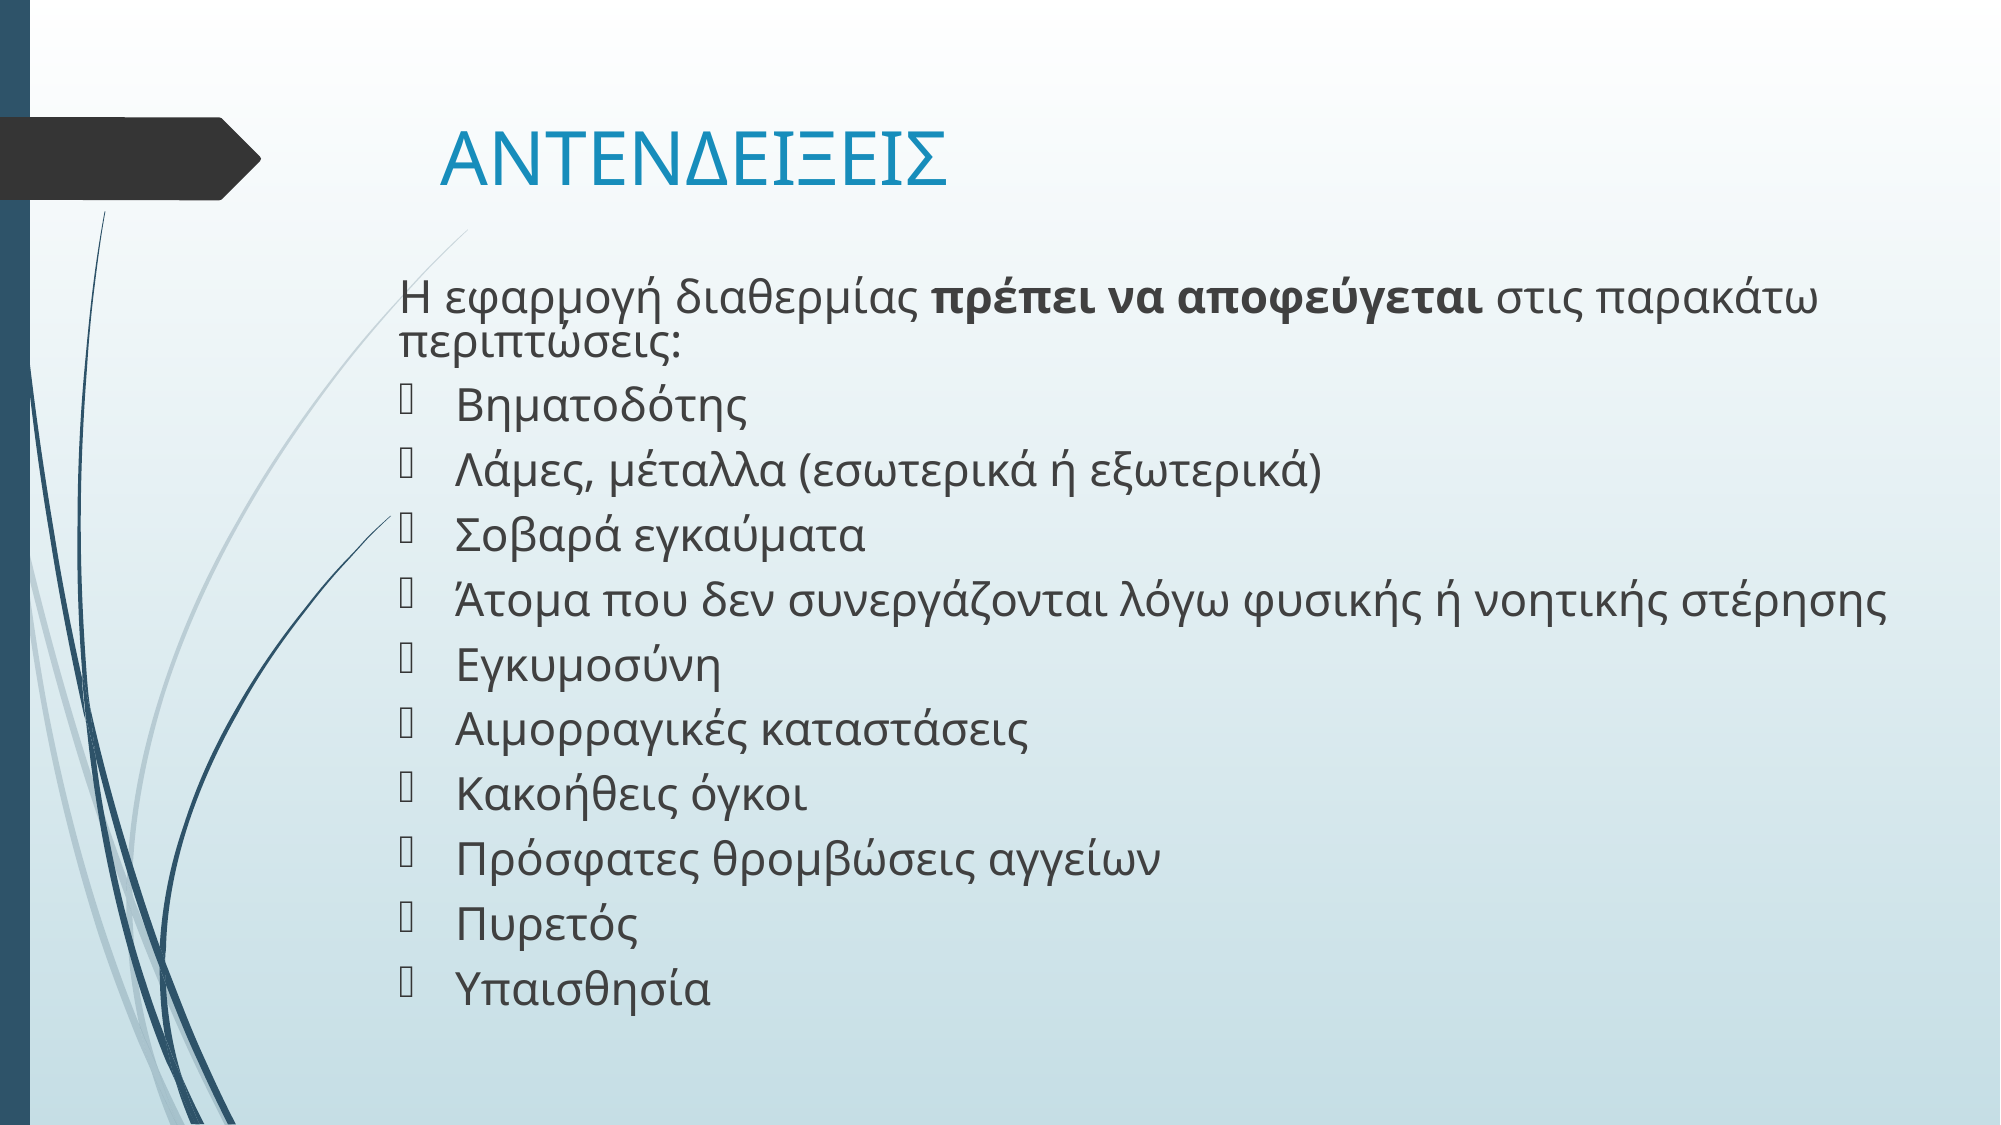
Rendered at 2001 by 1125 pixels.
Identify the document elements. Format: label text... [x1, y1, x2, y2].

list Η εφαρμογή διαθερμίας πρέπει να αποφεύγεται στις παρακάτω περιπτώσεις: Βηματοδότης Λάμες, μέταλλα (εσωτερικά ή εξωτερικά) Σοβαρά εγκαύματα Άτομα που δεν συνεργάζονται λόγω φυσικής ή νοητικής στέρησης Εγκυμοσύνη Αιμορραγικές καταστάσεις Κακοήθεις όγκοι Πρόσφατες θρομβώσεις αγγείων Πυρετός Υπαισθησία [383, 270, 1986, 1086]
title ΑΝΤΕΝΔΕΙΞΕΙΣ [425, 102, 1888, 270]
